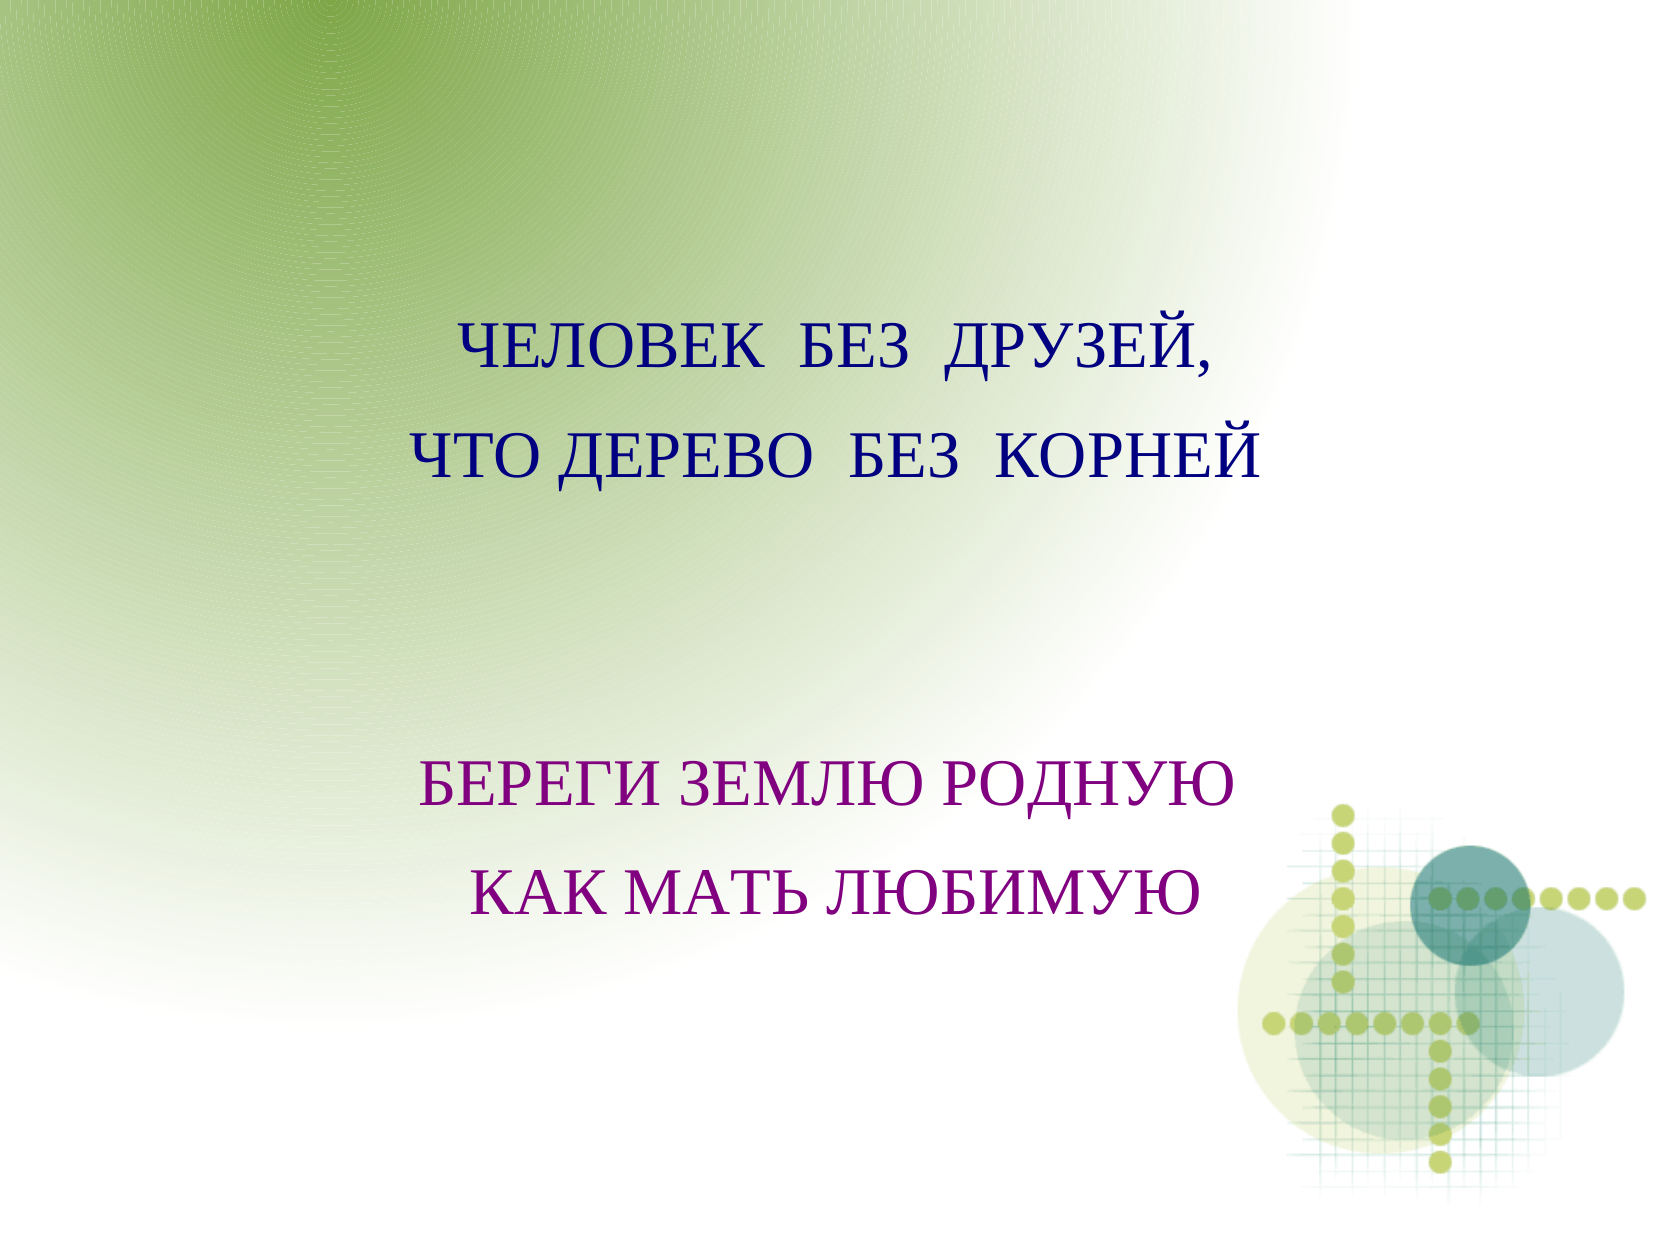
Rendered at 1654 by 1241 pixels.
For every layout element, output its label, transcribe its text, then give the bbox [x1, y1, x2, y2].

subtitle ЧЕЛОВЕК БЕЗ ДРУЗЕЙ, ЧТО ДЕРЕВО БЕЗ КОРНЕЙ БЕРЕГИ ЗЕМЛЮ РОДНУЮ КАК МАТЬ ЛЮБИМУЮ [121, 110, 1534, 1119]
